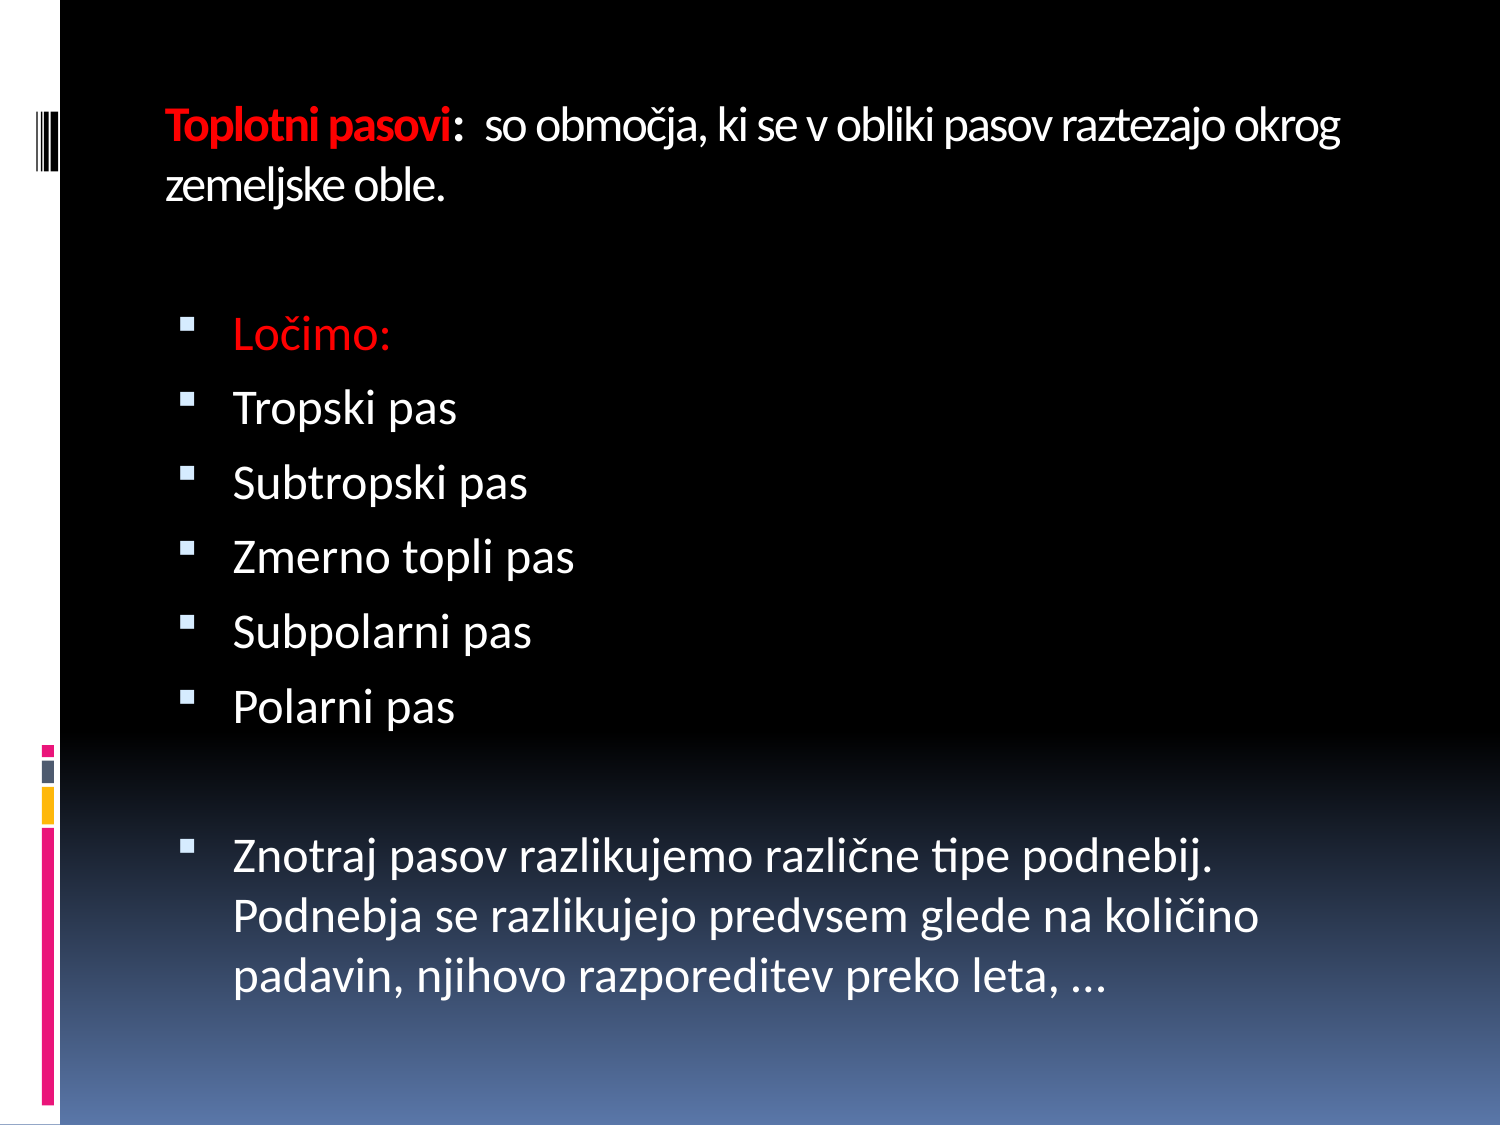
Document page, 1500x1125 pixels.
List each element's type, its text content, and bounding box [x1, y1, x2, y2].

title Toplotni pasovi: so območja, ki se v obliki pasov raztezajo okrog zemeljske oble. [150, 84, 1425, 235]
list Ločimo: Tropski pas Subtropski pas Zmerno topli pas Subpolarni pas Polarni pas Znotraj pasov razlikujemo različne tipe podnebij. Podnebja se razlikujejo predvsem glede na količino padavin, njihovo razporeditev preko leta, … [150, 292, 1425, 1043]
